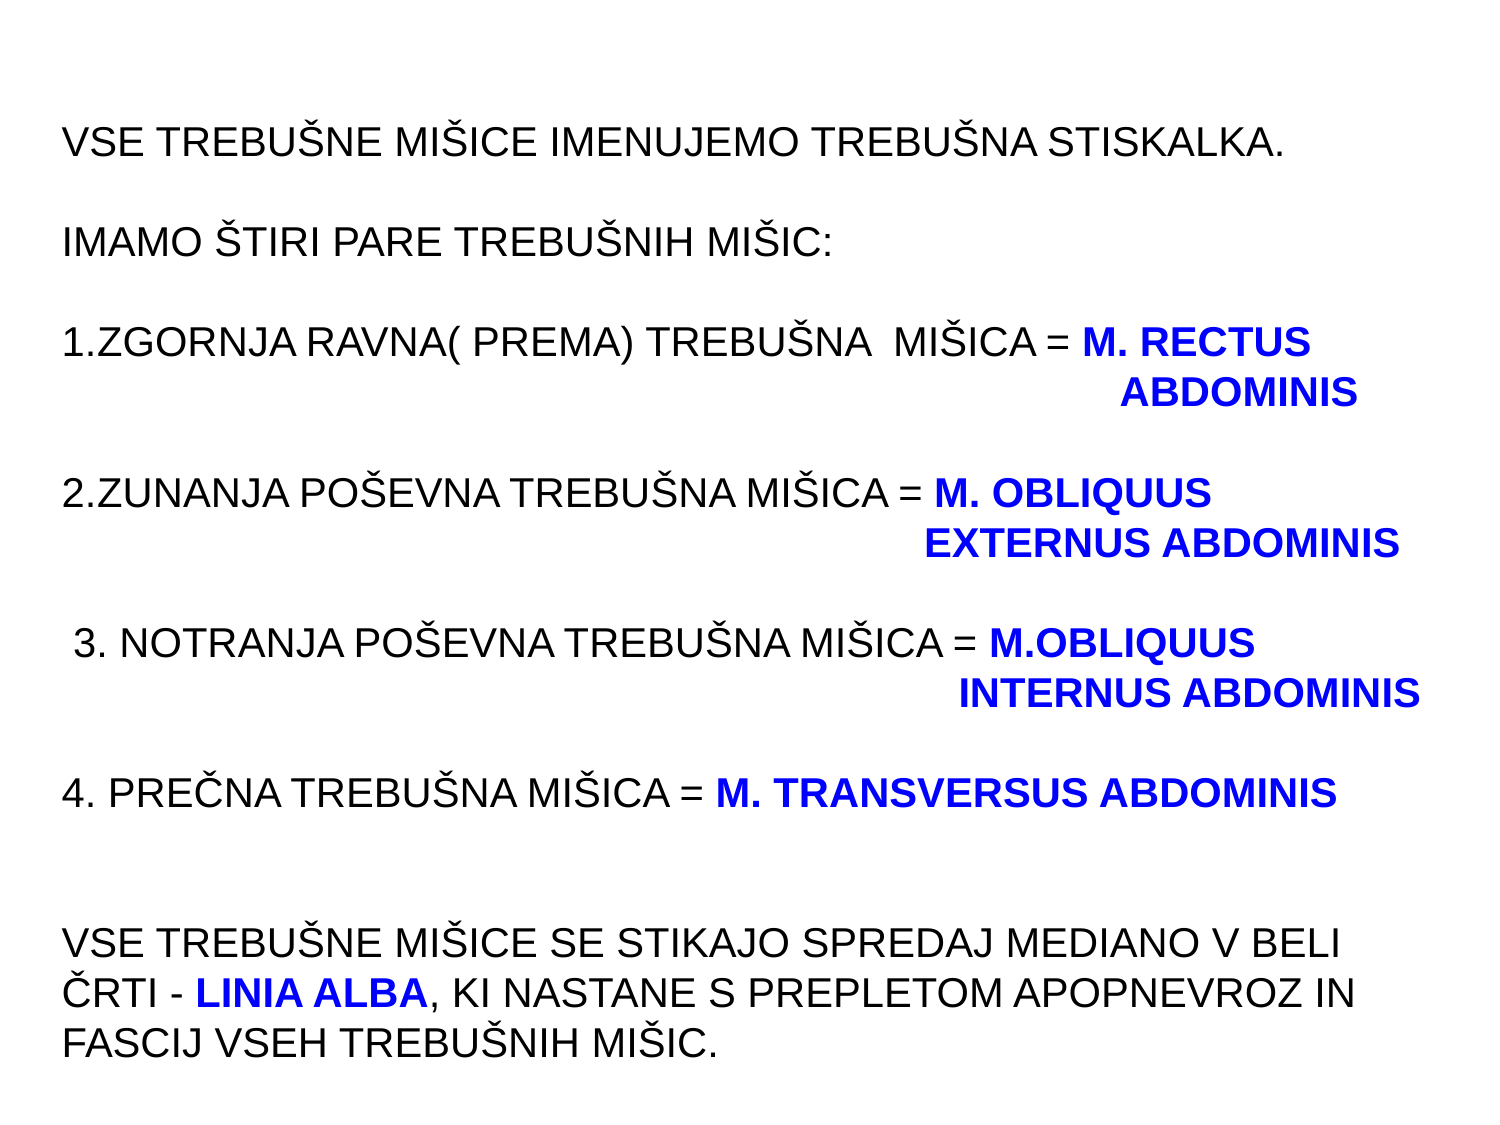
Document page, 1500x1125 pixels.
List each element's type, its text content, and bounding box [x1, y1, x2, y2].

text_box VSE TREBUŠNE MIŠICE IMENUJEMO TREBUŠNA STISKALKA. IMAMO ŠTIRI PARE TREBUŠNIH MIŠIC: ZGORNJA RAVNA( PREMA) TREBUŠNA MIŠICA = M. RECTUS ABDOMINIS ZUNANJA POŠEVNA TREBUŠNA MIŠICA = M. OBLIQUUS EXTERNUS ABDOMINIS 3. NOTRANJA POŠEVNA TREBUŠNA MIŠICA = M.OBLIQUUS INTERNUS ABDOMINIS 4. PREČNA TREBUŠNA MIŠICA = M. TRANSVERSUS ABDOMINIS VSE TREBUŠNE MIŠICE SE STIKAJO SPREDAJ MEDIANO V BELI ČRTI - LINIA ALBA, KI NASTANE S PREPLETOM APOPNEVROZ IN FASCIJ VSEH TREBUŠNIH MIŠIC. [46, 107, 1442, 1123]
